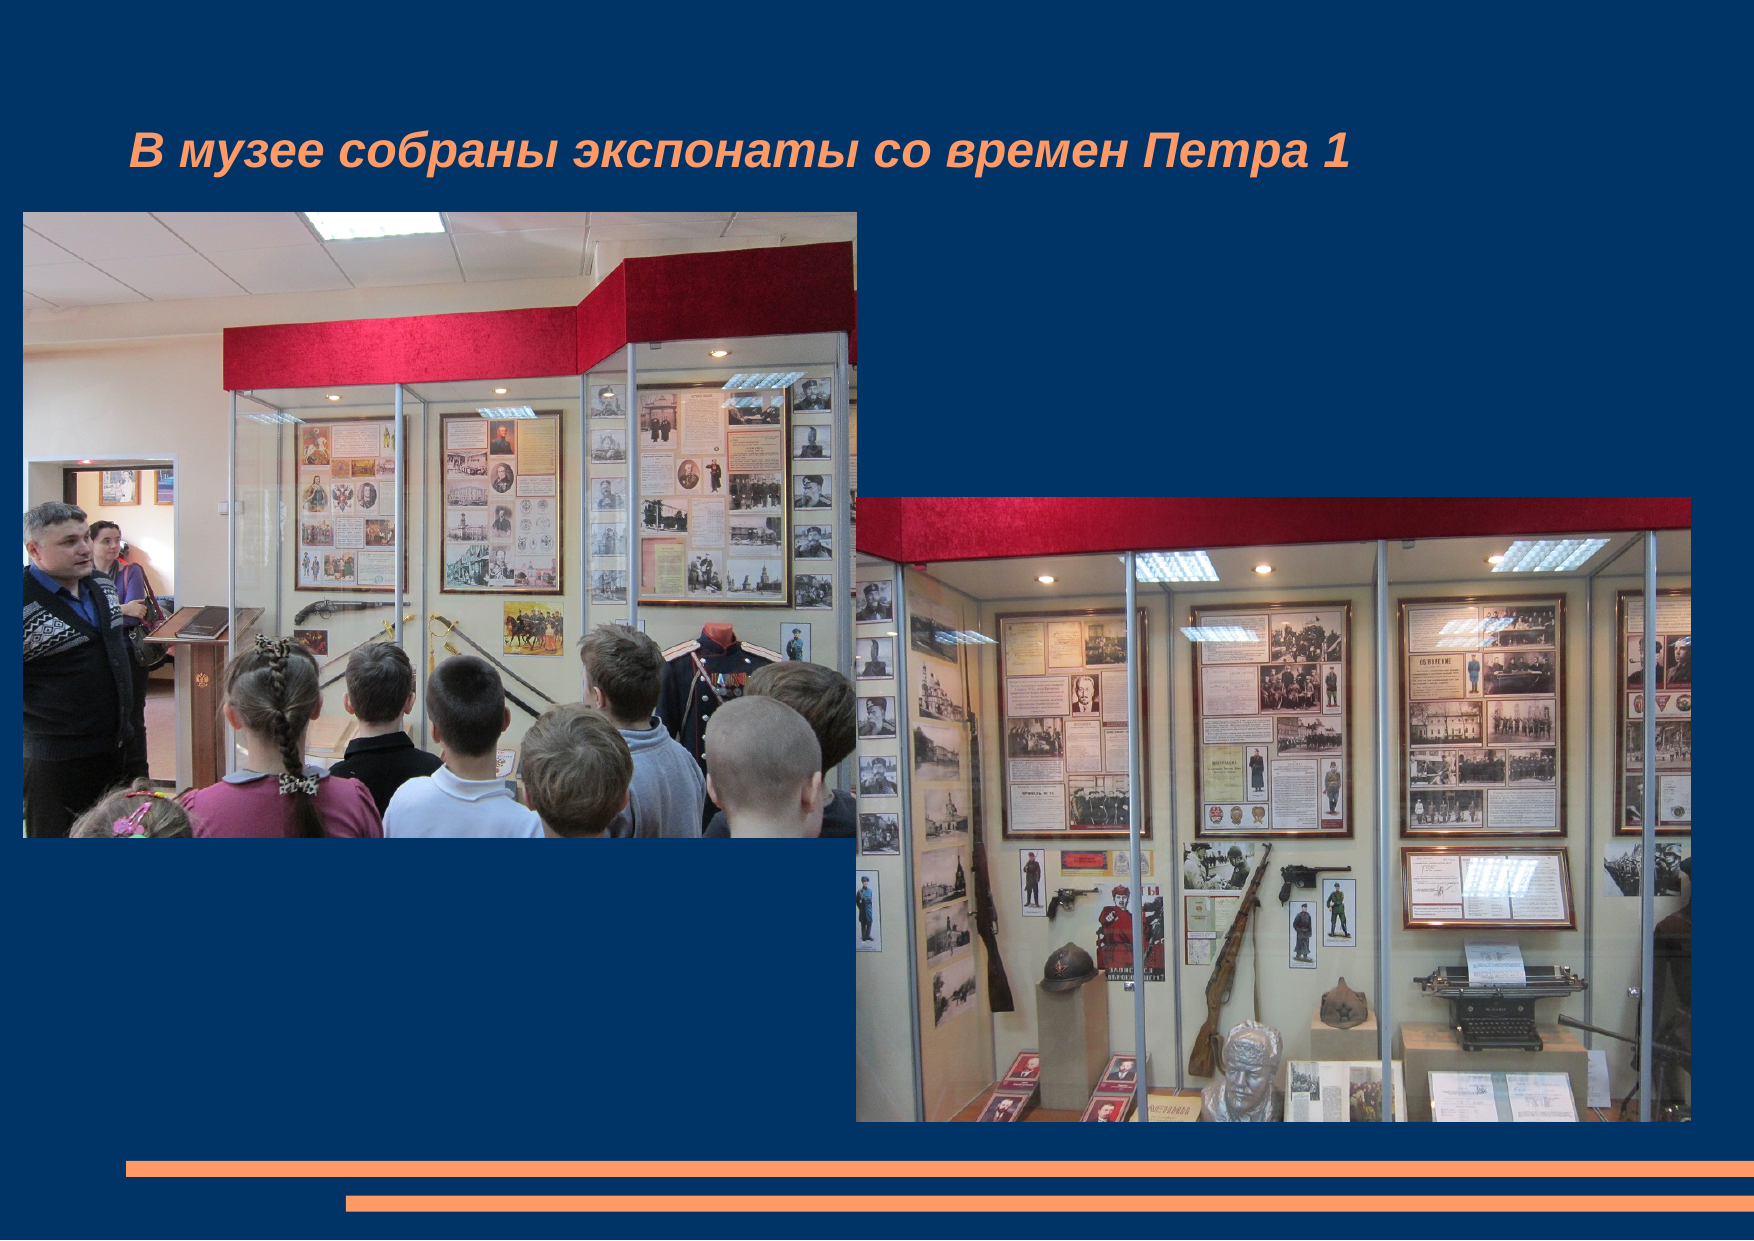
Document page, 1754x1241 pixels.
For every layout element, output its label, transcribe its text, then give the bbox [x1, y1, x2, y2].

picture [23, 212, 1691, 1123]
title В музее собраны экспонаты со времен Петра 1 [128, 46, 1627, 254]
